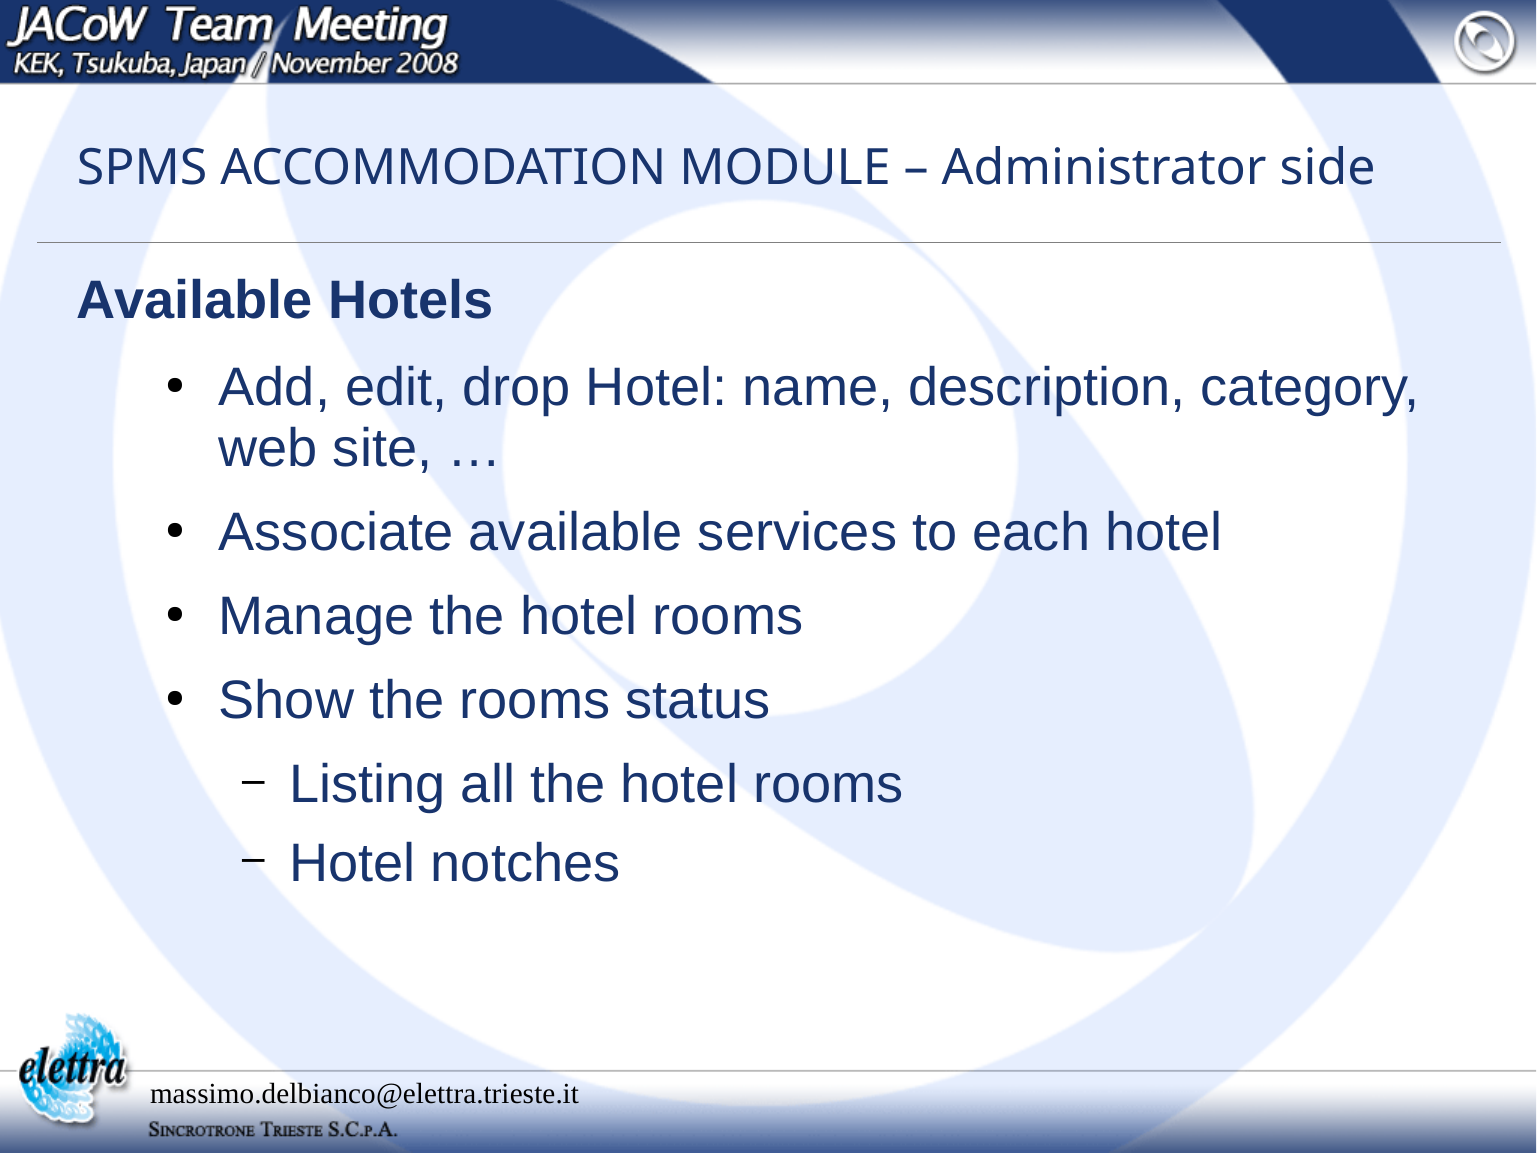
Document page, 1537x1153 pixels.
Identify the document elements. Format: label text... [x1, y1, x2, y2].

title SPMS ACCOMMODATION MODULE – Administrator side [76, 109, 1460, 221]
picture [0, 0, 1537, 1153]
list Available Hotels Add, edit, drop Hotel: name, description, category, web site, … Associate available services to each hotel Manage the hotel rooms Show the rooms status Listing all the hotel rooms Hotel notches [76, 269, 1460, 1016]
